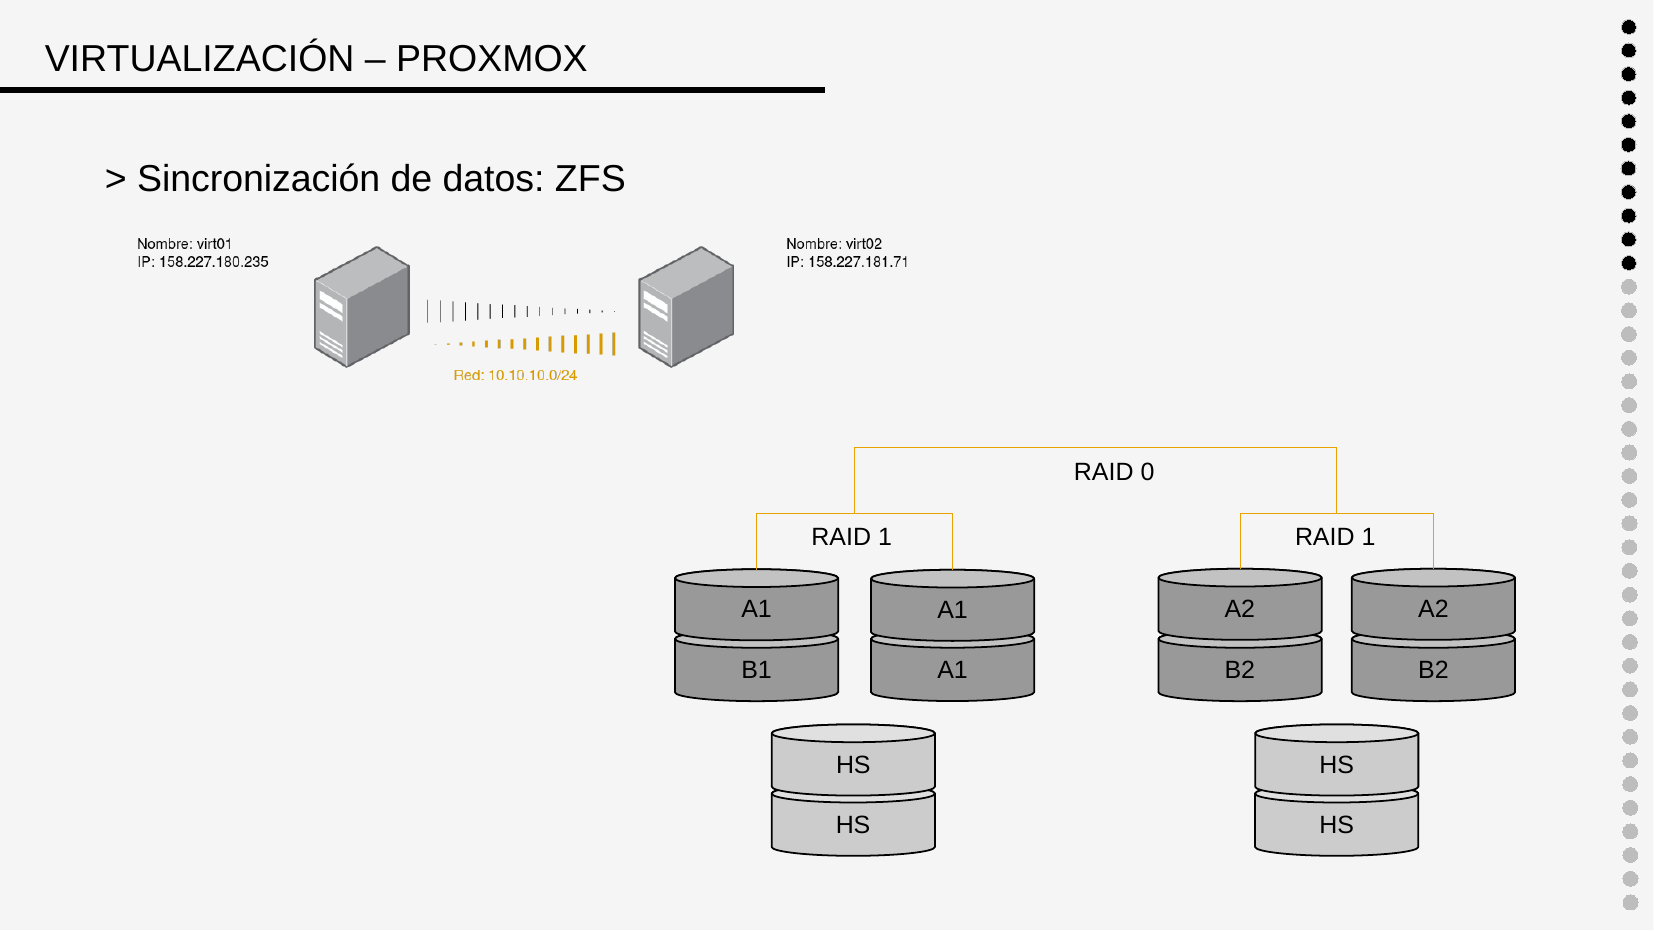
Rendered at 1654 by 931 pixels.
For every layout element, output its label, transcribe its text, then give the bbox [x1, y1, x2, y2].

text_box [1622, 847, 1638, 863]
text_box [1621, 492, 1637, 508]
text_box A1 [674, 579, 839, 641]
text_box [1621, 184, 1637, 200]
text_box [1621, 66, 1637, 82]
text_box VIRTUALIZACIÓN – PROXMOX [30, 30, 826, 129]
text_box RAID 0 [1059, 450, 1170, 494]
text_box [1621, 444, 1637, 461]
text_box [1622, 610, 1638, 626]
text_box A2 [1351, 578, 1516, 640]
text_box HS [771, 794, 935, 856]
text_box [1621, 373, 1637, 389]
text_box B1 [674, 639, 839, 702]
text_box [1621, 90, 1637, 106]
text_box [1621, 421, 1637, 437]
text_box > Sincronización de datos: ZFS [90, 150, 1111, 459]
text_box [1622, 658, 1638, 674]
text_box [1620, 160, 1637, 176]
text_box > Sincronización de datos: ZFS [855, 448, 1111, 459]
text_box HS [771, 734, 935, 796]
text_box A2 [1158, 579, 1322, 640]
text_box [1622, 587, 1638, 603]
text_box B2 [1158, 640, 1322, 702]
text_box [1621, 208, 1637, 224]
text_box HS [1255, 794, 1419, 856]
text_box [1622, 705, 1638, 721]
text_box [1621, 515, 1638, 531]
text_box A1 [870, 639, 1035, 702]
text_box [1622, 752, 1638, 768]
text_box [1622, 729, 1638, 745]
text_box [1621, 539, 1637, 555]
text_box A1 [870, 579, 1035, 641]
text_box [1622, 563, 1638, 579]
text_box [1621, 302, 1637, 318]
text_box [1621, 255, 1637, 271]
text_box [1621, 113, 1637, 129]
text_box [1621, 468, 1637, 484]
text_box [1622, 681, 1638, 697]
picture [135, 229, 931, 393]
text_box [1621, 397, 1637, 413]
text_box [1621, 137, 1637, 153]
text_box [1621, 19, 1637, 35]
text_box [1621, 326, 1637, 342]
text_box HS [1255, 734, 1419, 796]
text_box RAID 1 [796, 514, 908, 558]
text_box B2 [1351, 639, 1516, 702]
text_box RAID 1 [1280, 514, 1391, 558]
text_box [1621, 350, 1637, 366]
text_box [1622, 800, 1638, 816]
text_box [1622, 871, 1639, 887]
text_box [1621, 42, 1637, 58]
text_box [1622, 823, 1638, 839]
text_box [1621, 231, 1637, 247]
text_box [1622, 634, 1638, 650]
text_box [1621, 279, 1637, 295]
text_box [1622, 776, 1638, 792]
text_box [1623, 894, 1639, 910]
